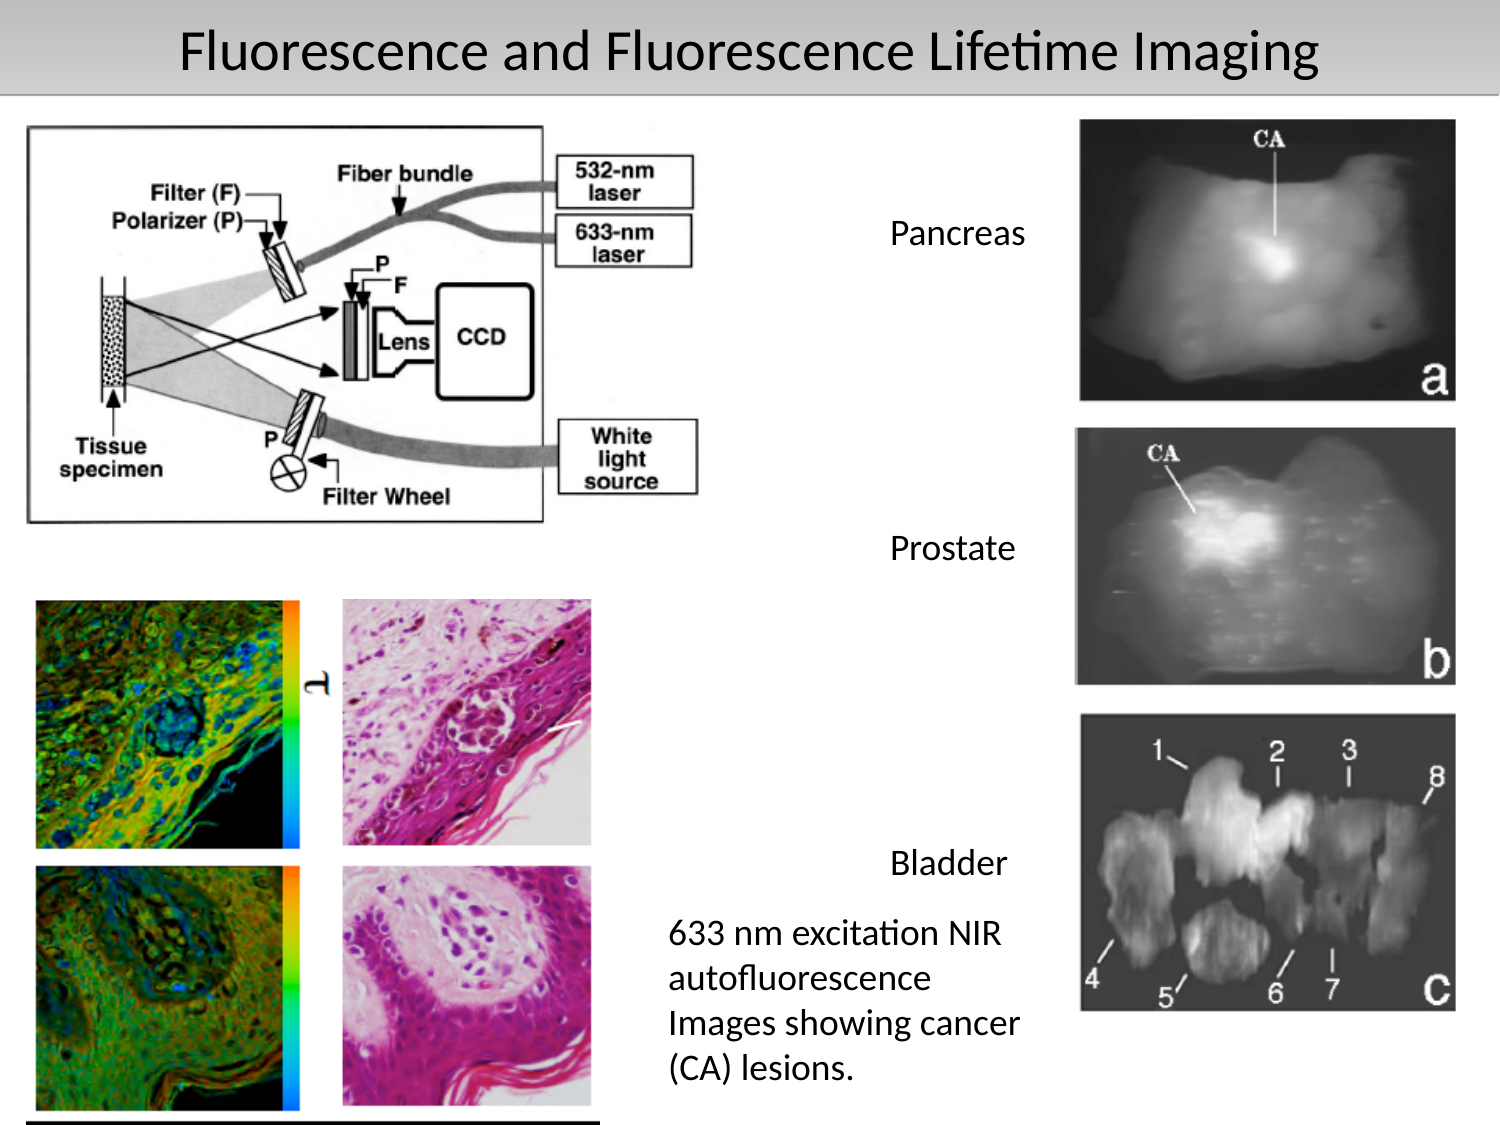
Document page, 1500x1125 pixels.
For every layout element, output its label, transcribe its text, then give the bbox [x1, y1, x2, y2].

picture [26, 599, 600, 1125]
title Fluorescence and Fluorescence Lifetime Imaging [23, 0, 1477, 94]
picture [1066, 118, 1474, 200]
text_box 633 nm excitation NIR autofluorescence Images showing cancer (CA) lesions. [653, 900, 1066, 1095]
list FLIM and H&E images of melanoma cells [0, 516, 875, 587]
picture [0, 99, 741, 516]
picture [1066, 935, 1474, 1025]
text_box Pancreas Prostate Bladder [875, 200, 1500, 935]
